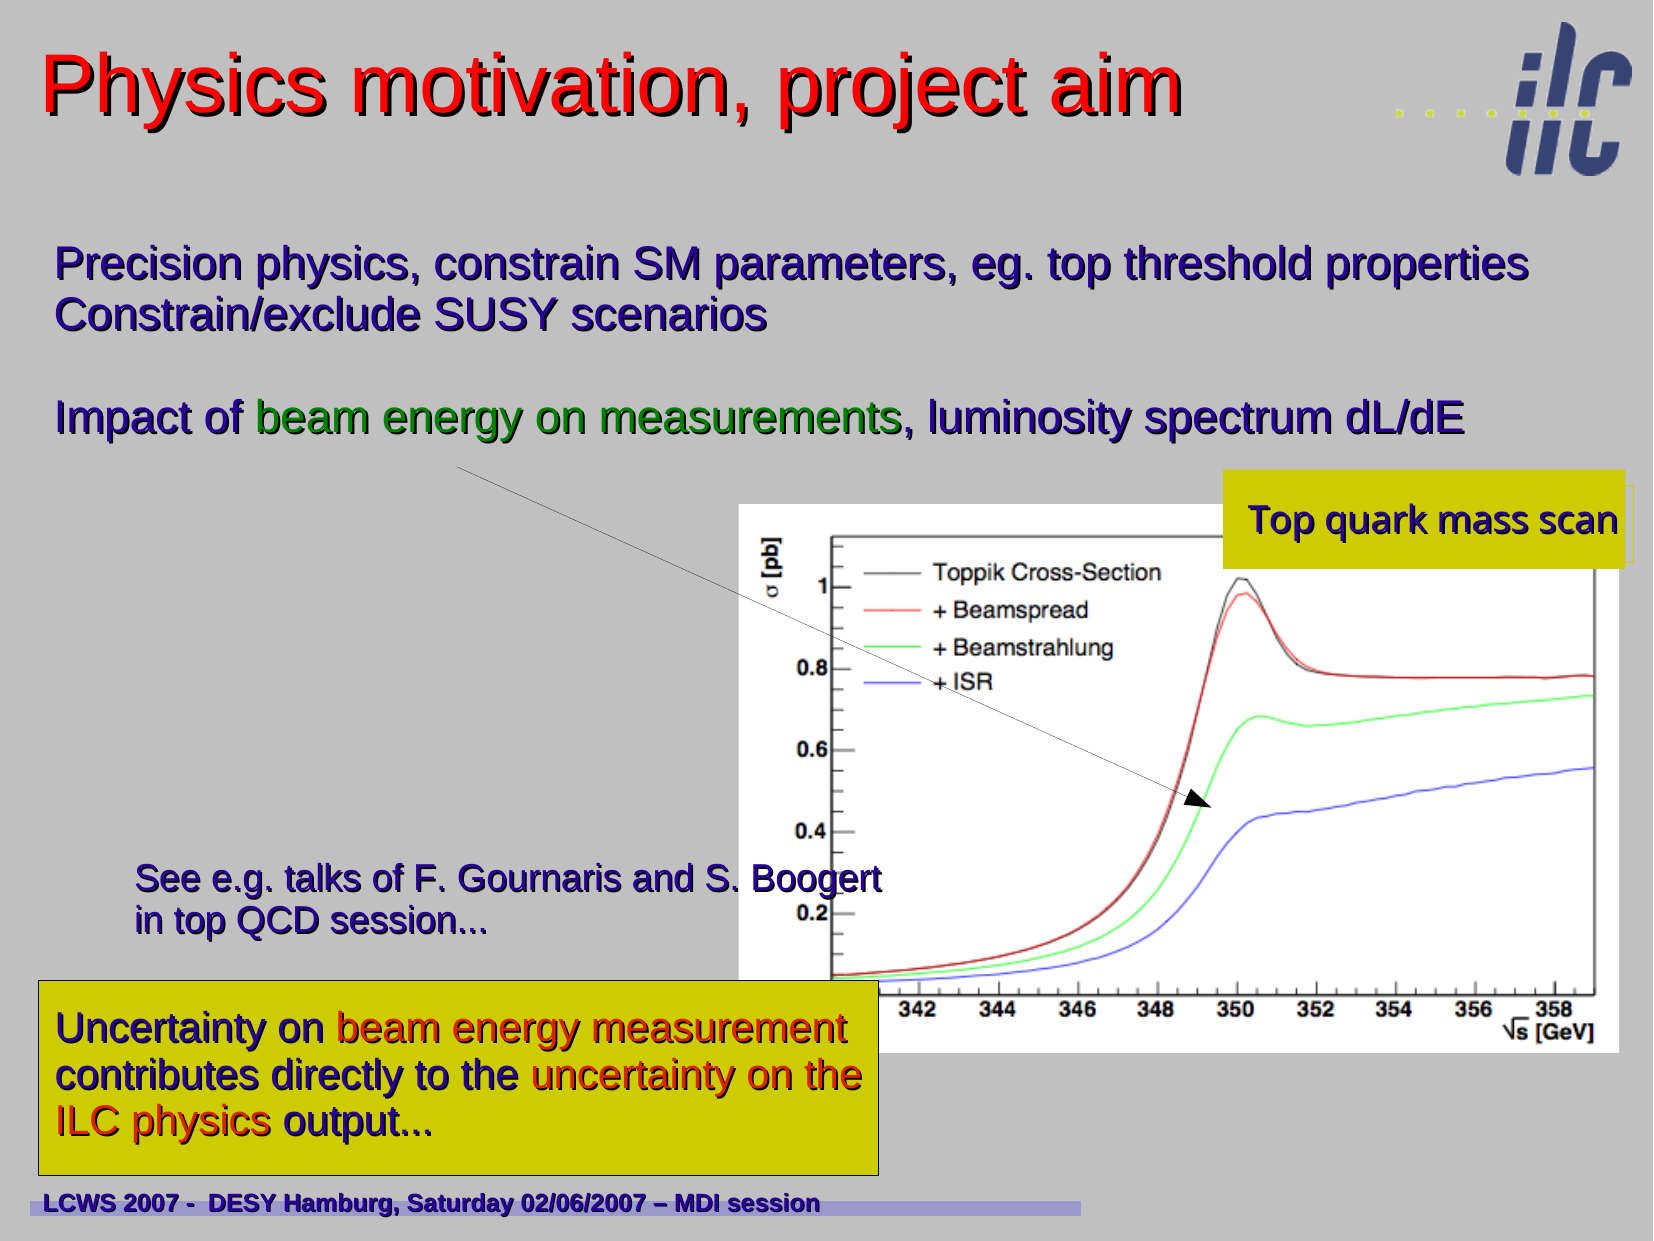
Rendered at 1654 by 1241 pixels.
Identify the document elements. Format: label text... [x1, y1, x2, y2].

text_box Uncertainty on beam energy measurement contributes directly to the uncertainty on the ILC physics output... [39, 996, 878, 1152]
text_box LCWS 2007 - DESY Hamburg, Saturday 02/06/2007 – MDI session [27, 1180, 820, 1224]
text_box [1223, 469, 1626, 569]
text_box Physics motivation, project aim [24, 29, 1199, 138]
text_box See e.g. talks of F. Gournaris and S. Boogert in top QCD session... [119, 849, 900, 949]
picture [1396, 22, 1632, 176]
text_box [38, 980, 879, 1176]
picture [738, 504, 1620, 1053]
text_box [1615, 486, 1626, 562]
text_box Top quark mass scan [1233, 485, 1615, 563]
text_box Precision physics, constrain SM parameters, eg. top threshold properties Constrain/exclude SUSY scenarios Impact of beam energy on measurements, luminosity spectrum dL/dE [25, 229, 1528, 450]
